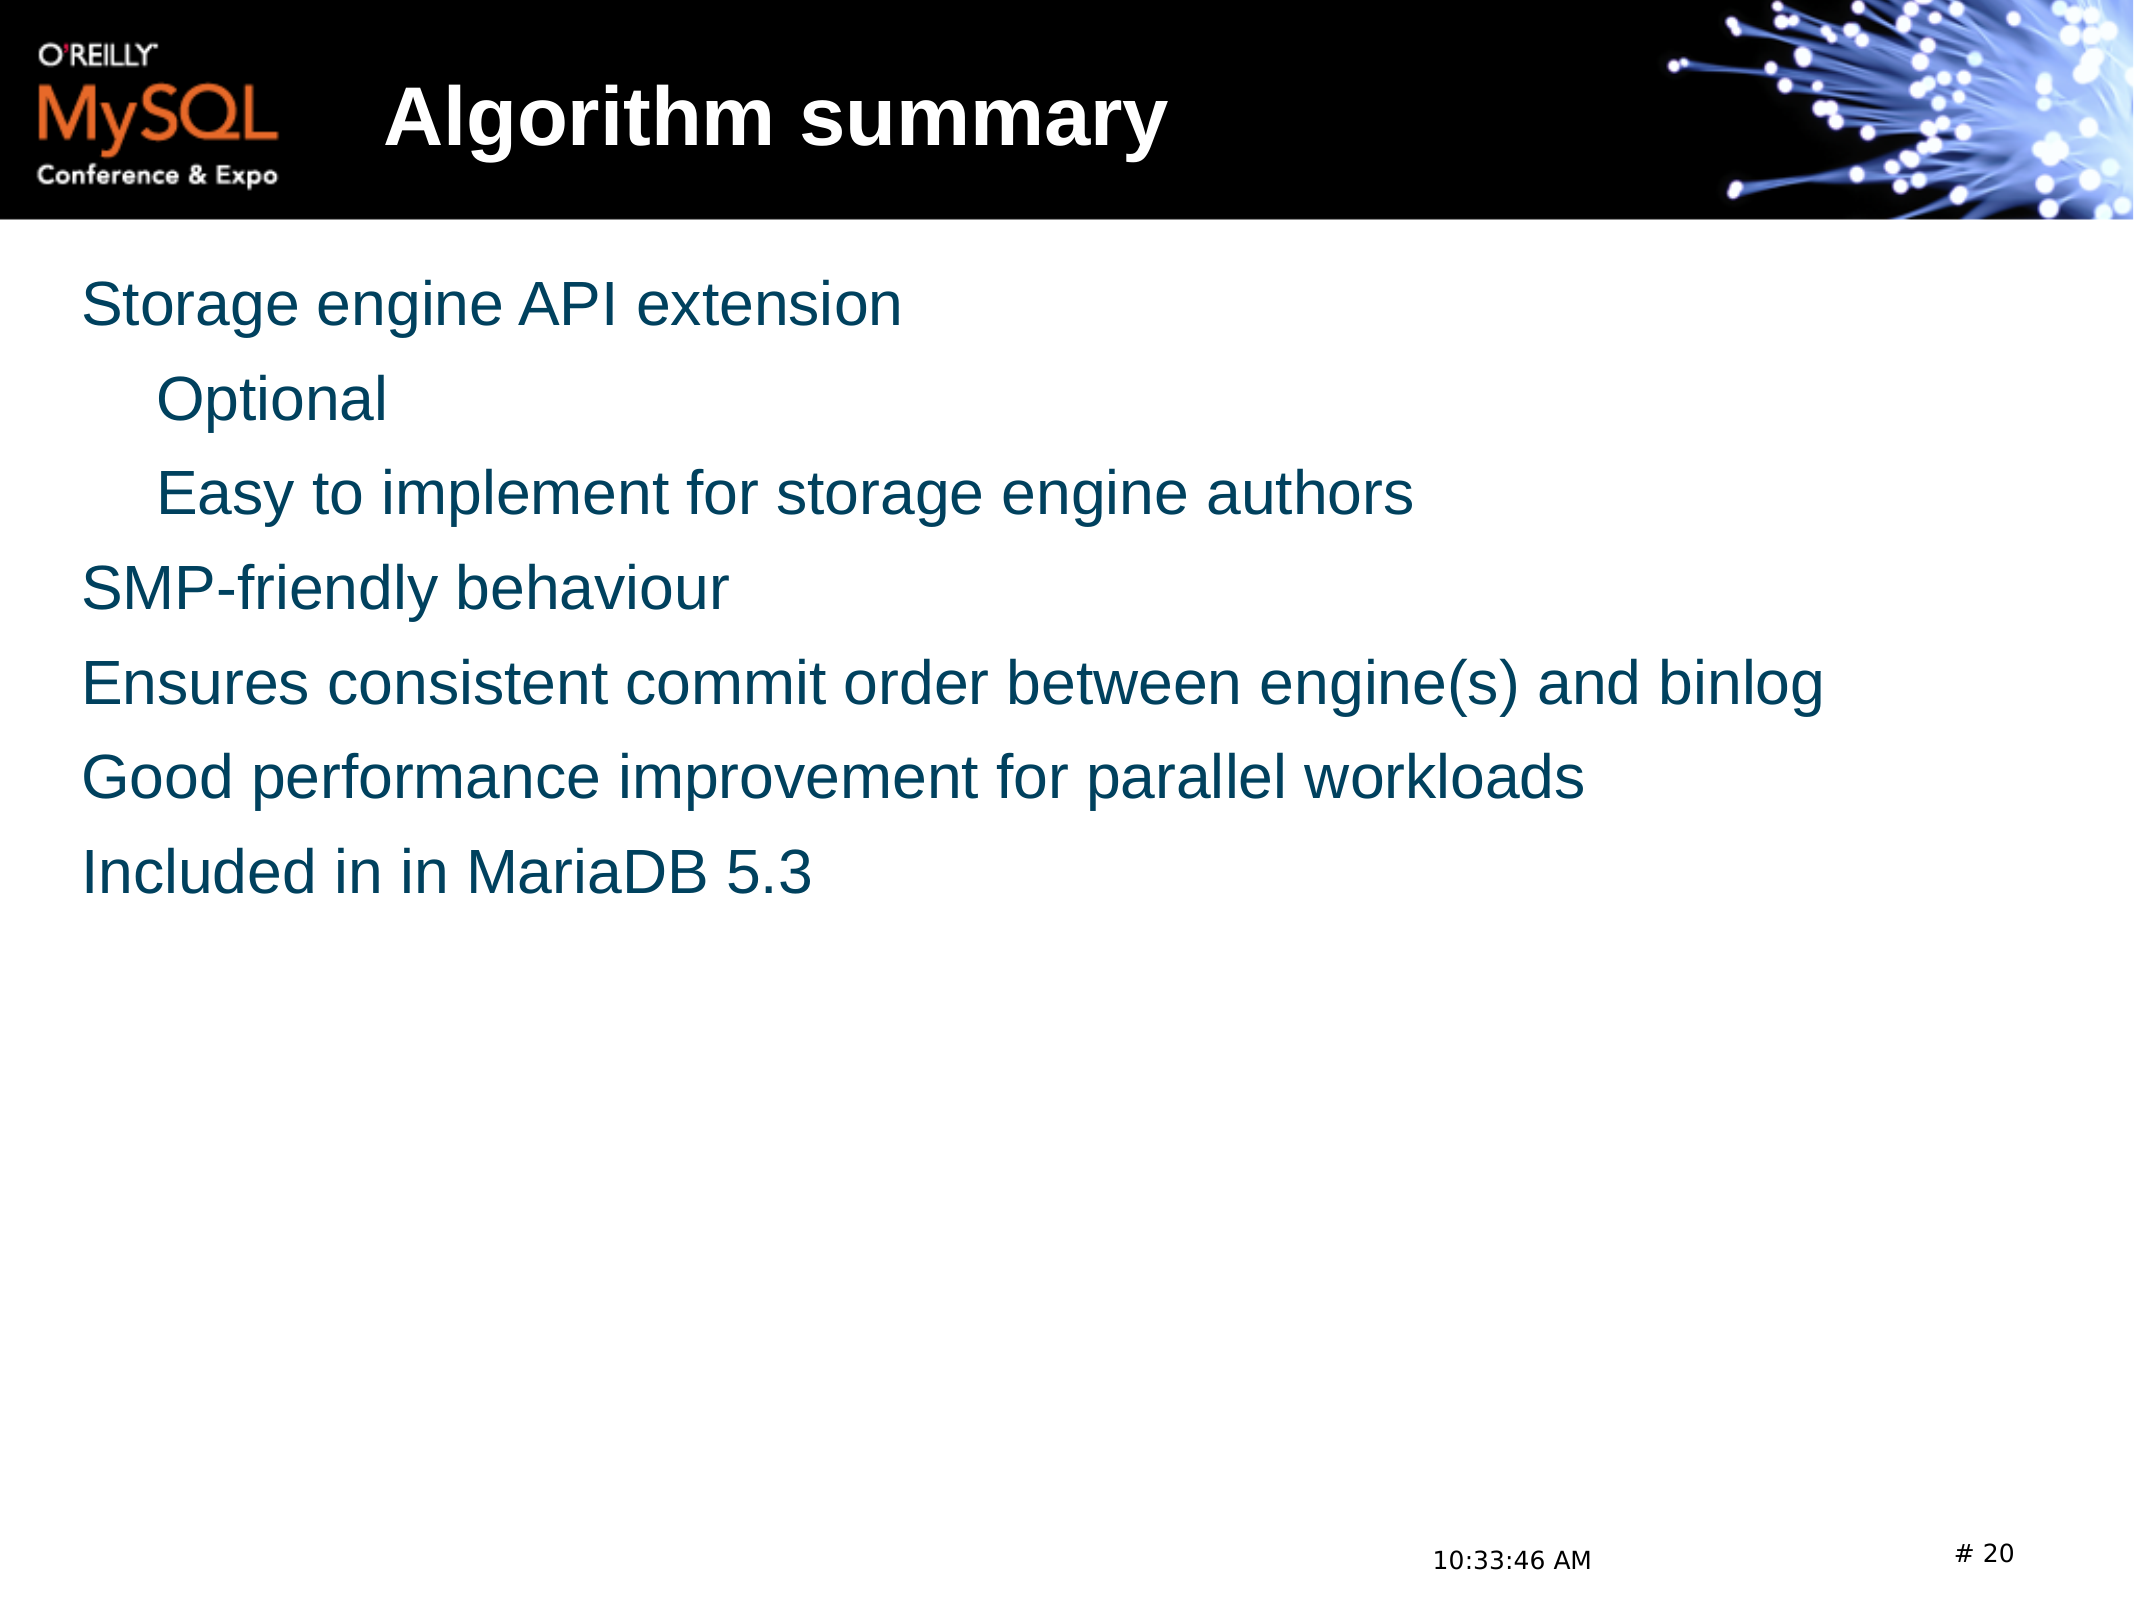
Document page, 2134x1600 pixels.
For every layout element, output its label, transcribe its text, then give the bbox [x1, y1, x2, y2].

list Storage engine API extension Optional Easy to implement for storage engine authors SMP-friendly behaviour Ensures consistent commit order between engine(s) and binlog Good performance improvement for parallel workloads Included in in MariaDB 5.3 [0, 260, 2100, 1335]
title Algorithm summary [374, 38, 2103, 195]
picture [0, 0, 2134, 1600]
